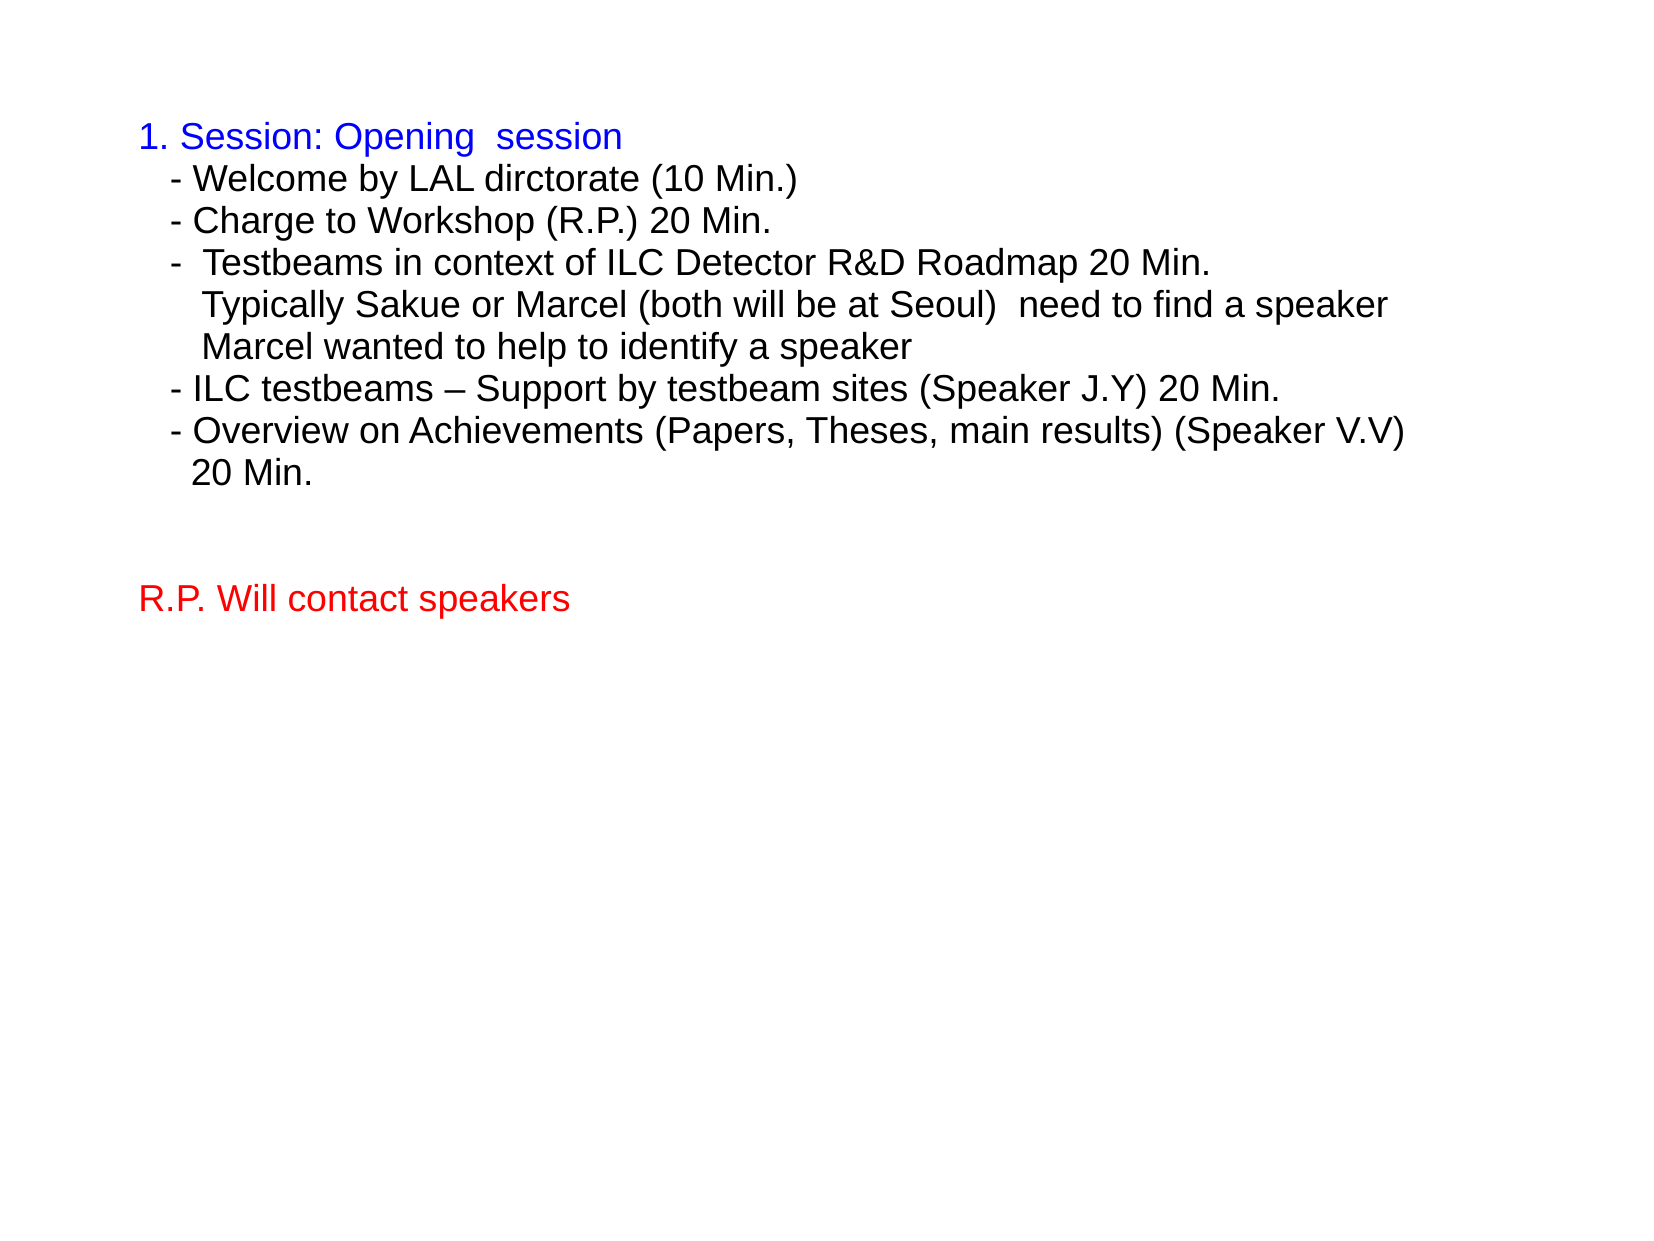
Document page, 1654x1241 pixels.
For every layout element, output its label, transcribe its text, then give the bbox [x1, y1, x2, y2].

text_box 1. Session: Opening session - Welcome by LAL dirctorate (10 Min.) - Charge to Workshop (R.P.) 20 Min. - Testbeams in context of ILC Detector R&D Roadmap 20 Min. Typically Sakue or Marcel (both will be at Seoul) need to find a speaker Marcel wanted to help to identify a speaker - ILC testbeams – Support by testbeam sites (Speaker J.Y) 20 Min. - Overview on Achievements (Papers, Theses, main results) (Speaker V.V) 20 Min. R.P. Will contact speakers [123, 108, 1423, 960]
